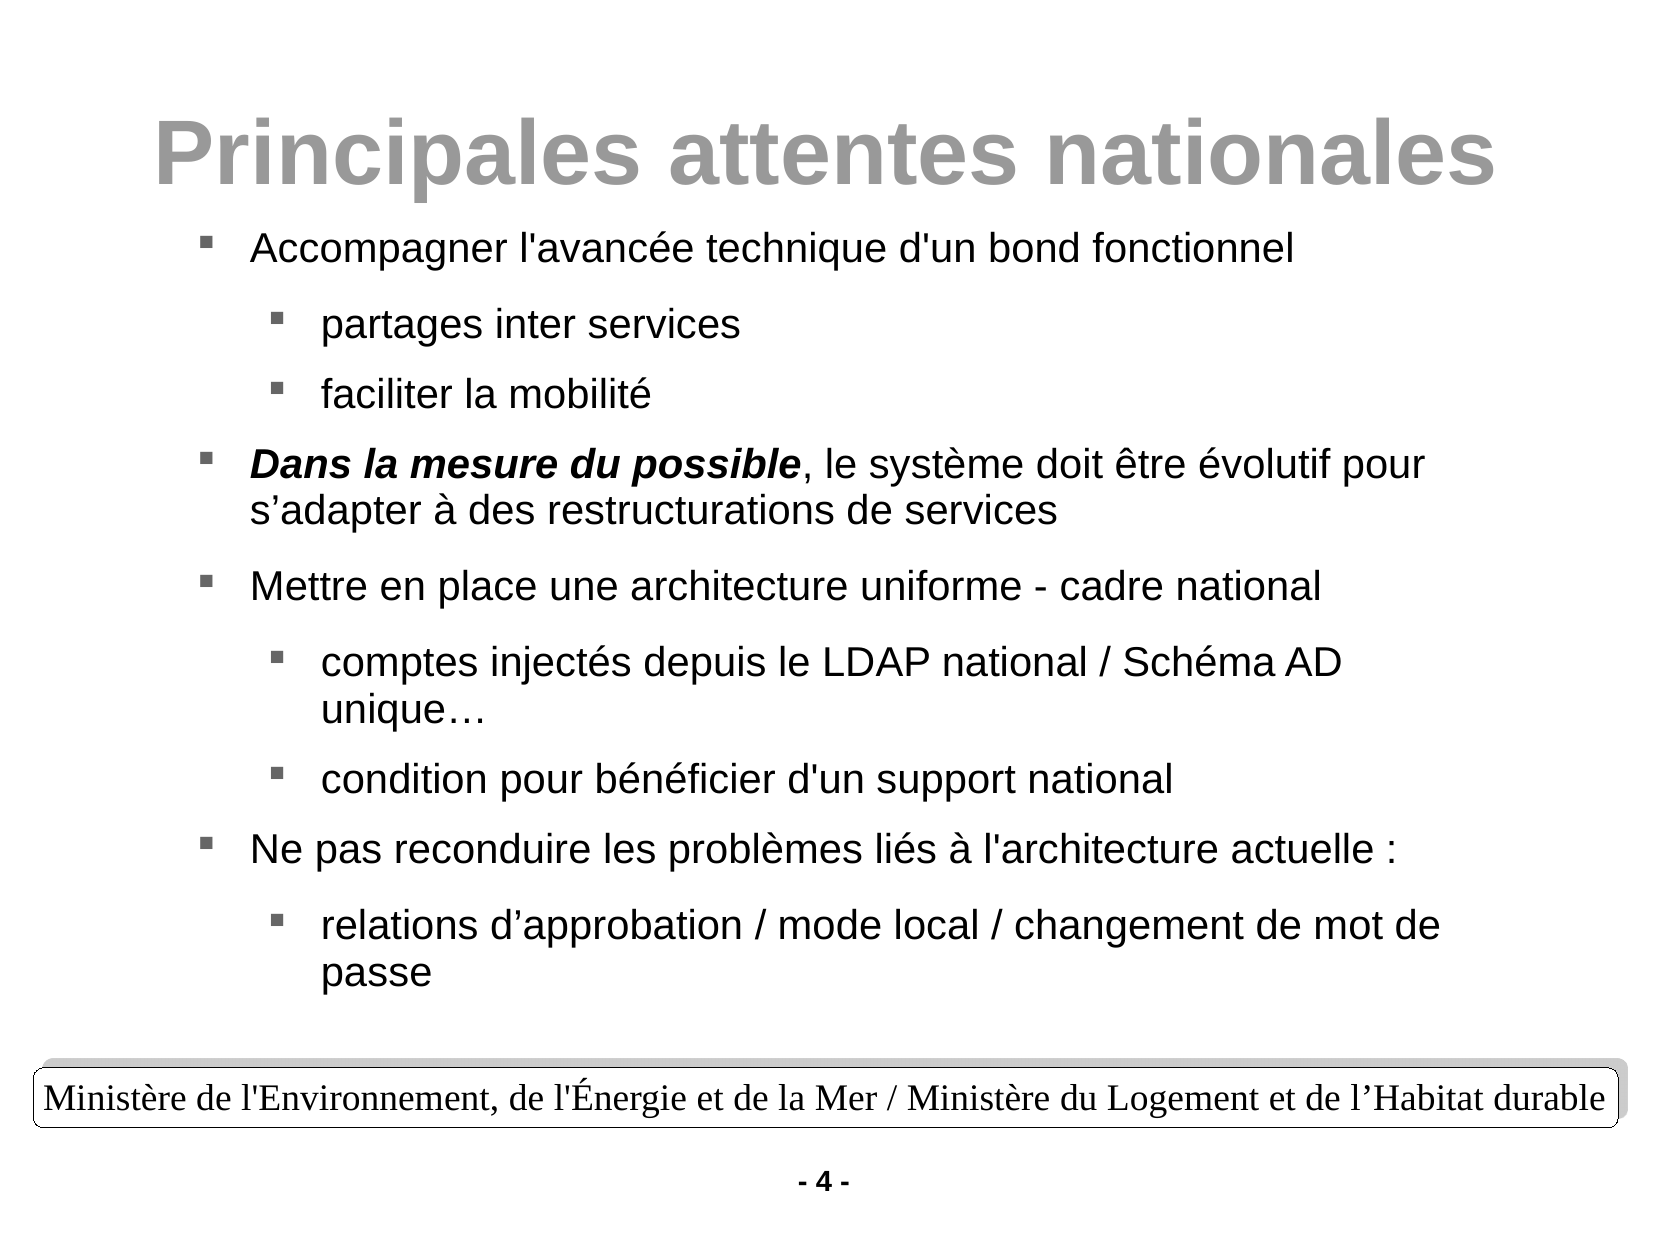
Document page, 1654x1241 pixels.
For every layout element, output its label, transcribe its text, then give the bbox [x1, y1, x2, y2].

list Accompagner l'avancée technique d'un bond fonctionnel partages inter services faciliter la mobilité Dans la mesure du possible, le système doit être évolutif pour s’adapter à des restructurations de services Mettre en place une architecture uniforme - cadre national comptes injectés depuis le LDAP national / Schéma AD unique… condition pour bénéficier d'un support national Ne pas reconduire les problèmes liés à l'architecture actuelle : relations d’approbation / mode local / changement de mot de passe [179, 224, 1509, 1034]
title Principales attentes nationales [82, 49, 1571, 257]
